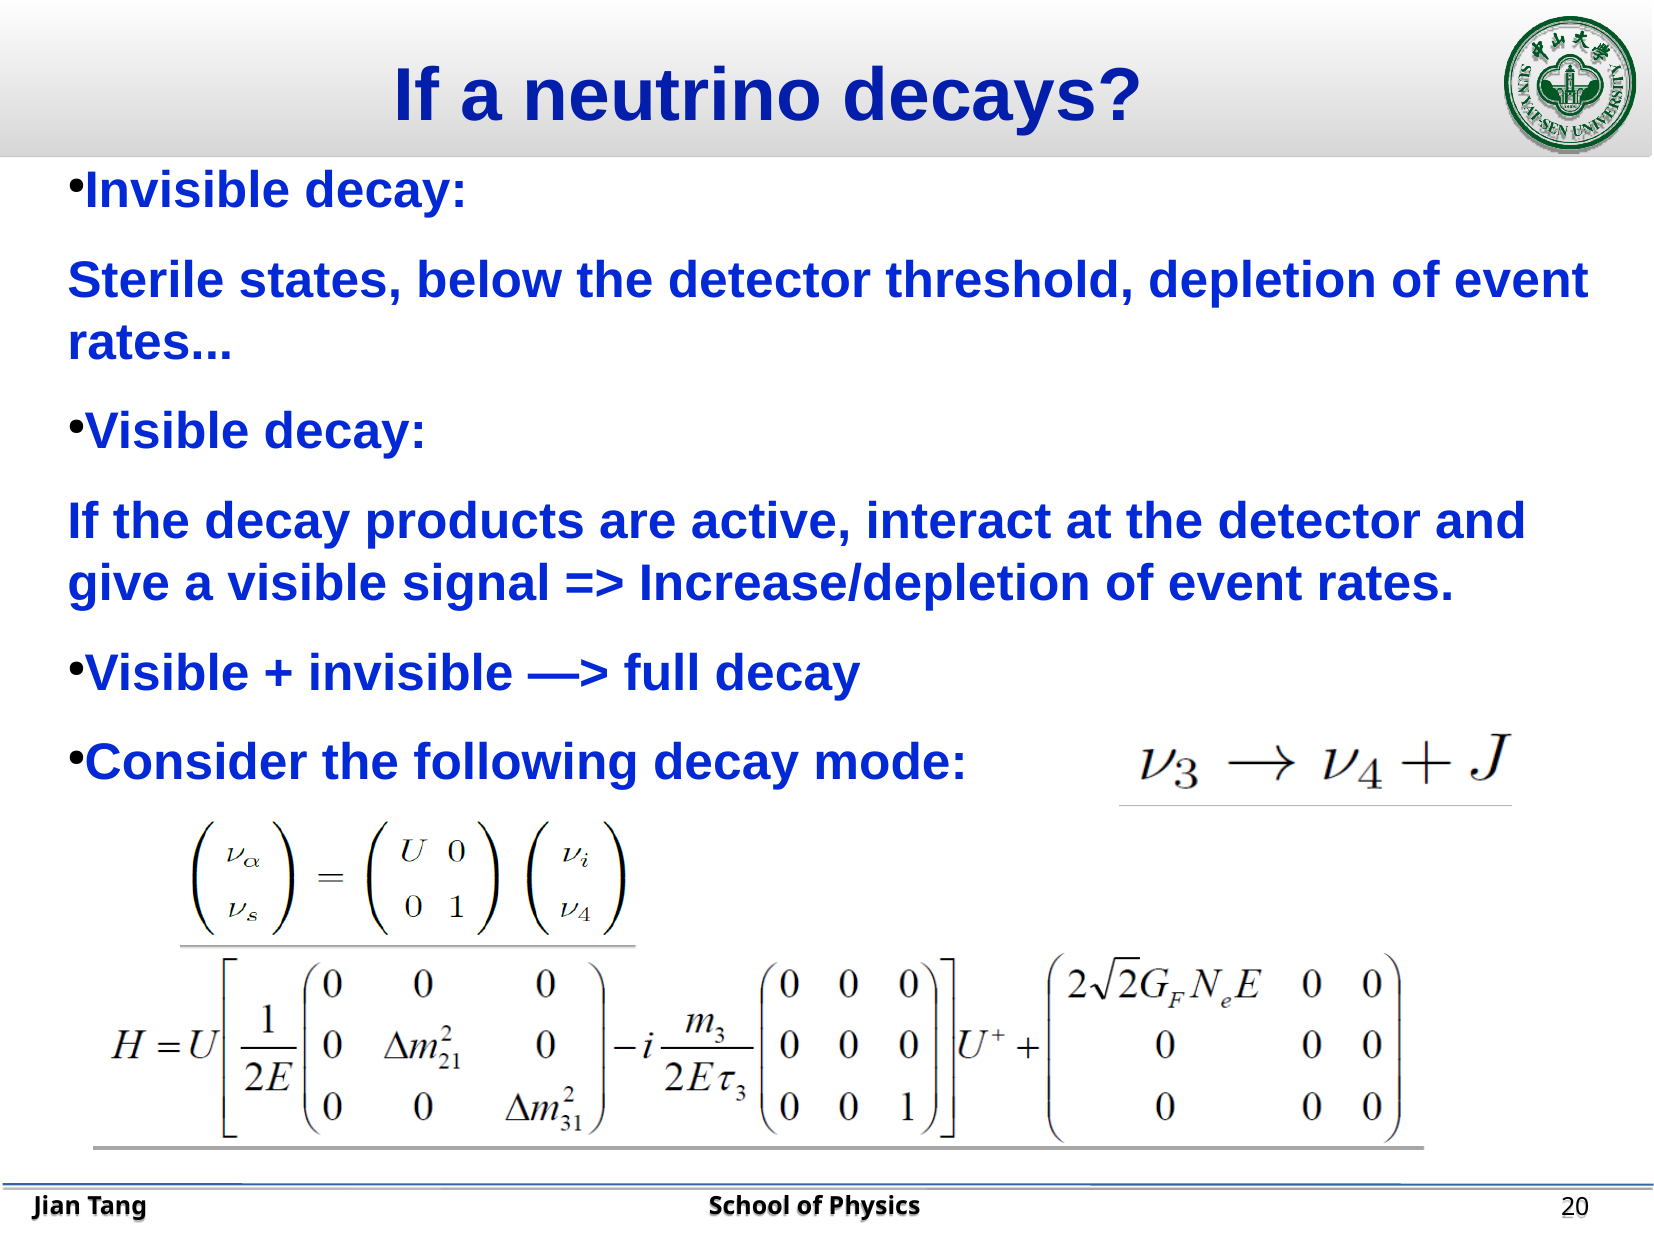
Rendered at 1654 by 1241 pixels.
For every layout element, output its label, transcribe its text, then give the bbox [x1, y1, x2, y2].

picture [180, 810, 639, 946]
title If a neutrino decays? [66, 26, 1479, 155]
picture [1119, 713, 1512, 805]
picture [93, 953, 1426, 1146]
text_box [1530, 1184, 1621, 1231]
list Invisible decay: Sterile states, below the detector threshold, depletion of event rates... Visible decay: If the decay products are active, interact at the detector and give a visible signal => Increase/depletion of event rates. Visible + invisible —> full decay Consider the following decay mode: [67, 156, 1654, 792]
